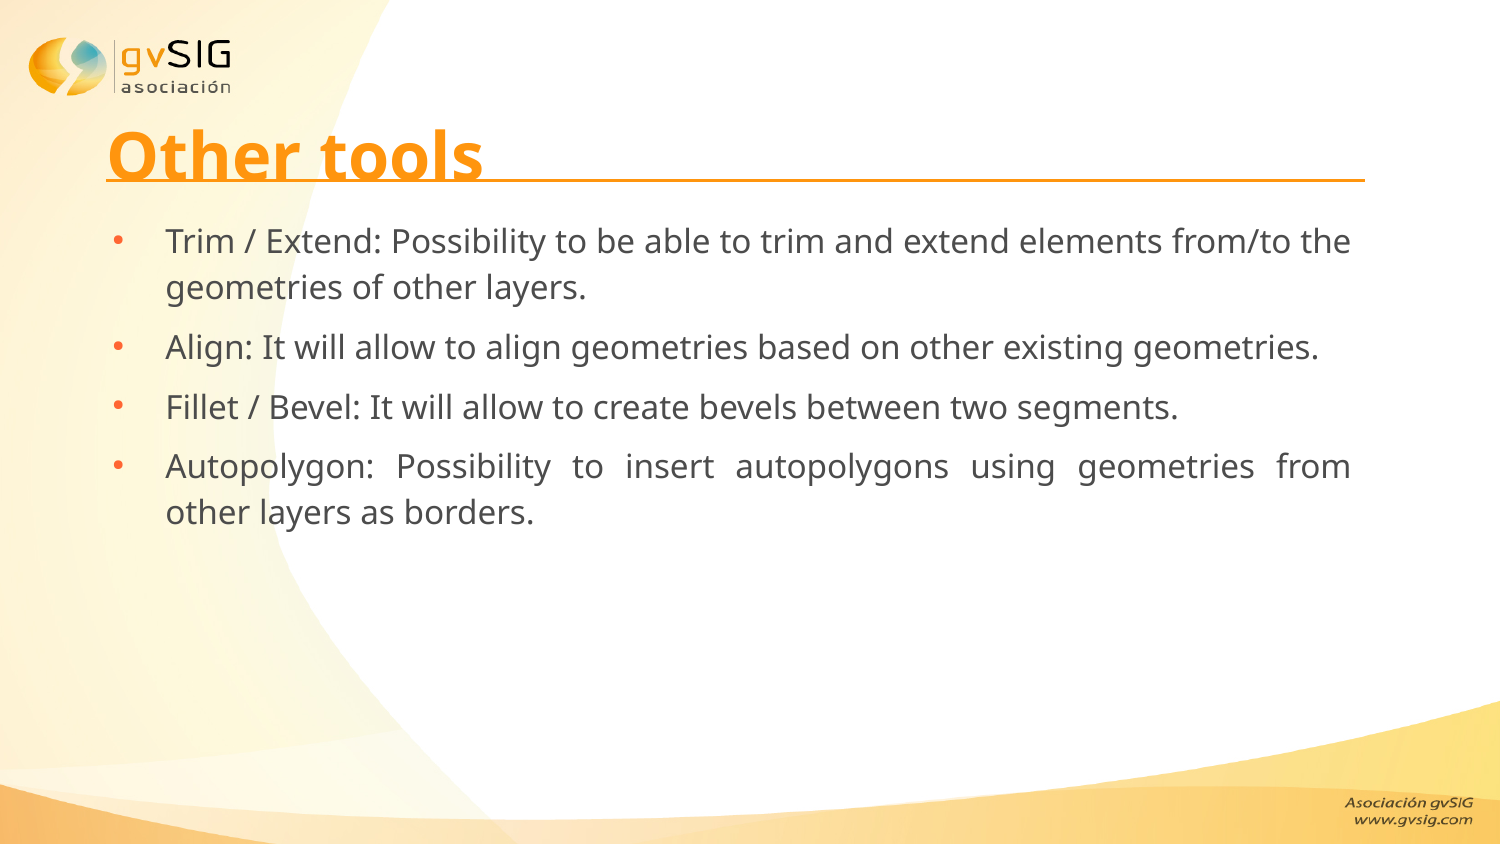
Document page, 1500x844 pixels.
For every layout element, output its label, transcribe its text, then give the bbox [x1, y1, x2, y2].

title Other tools [106, 115, 1457, 193]
picture [0, 0, 1500, 844]
list Trim / Extend: Possibility to be able to trim and extend elements from/to the geometries of other layers. Align: It will allow to align geometries based on other existing geometries. Fillet / Bevel: It will allow to create bevels between two segments. Autopolygon: Possibility to insert autopolygons using geometries from other layers as borders. [94, 218, 1354, 781]
